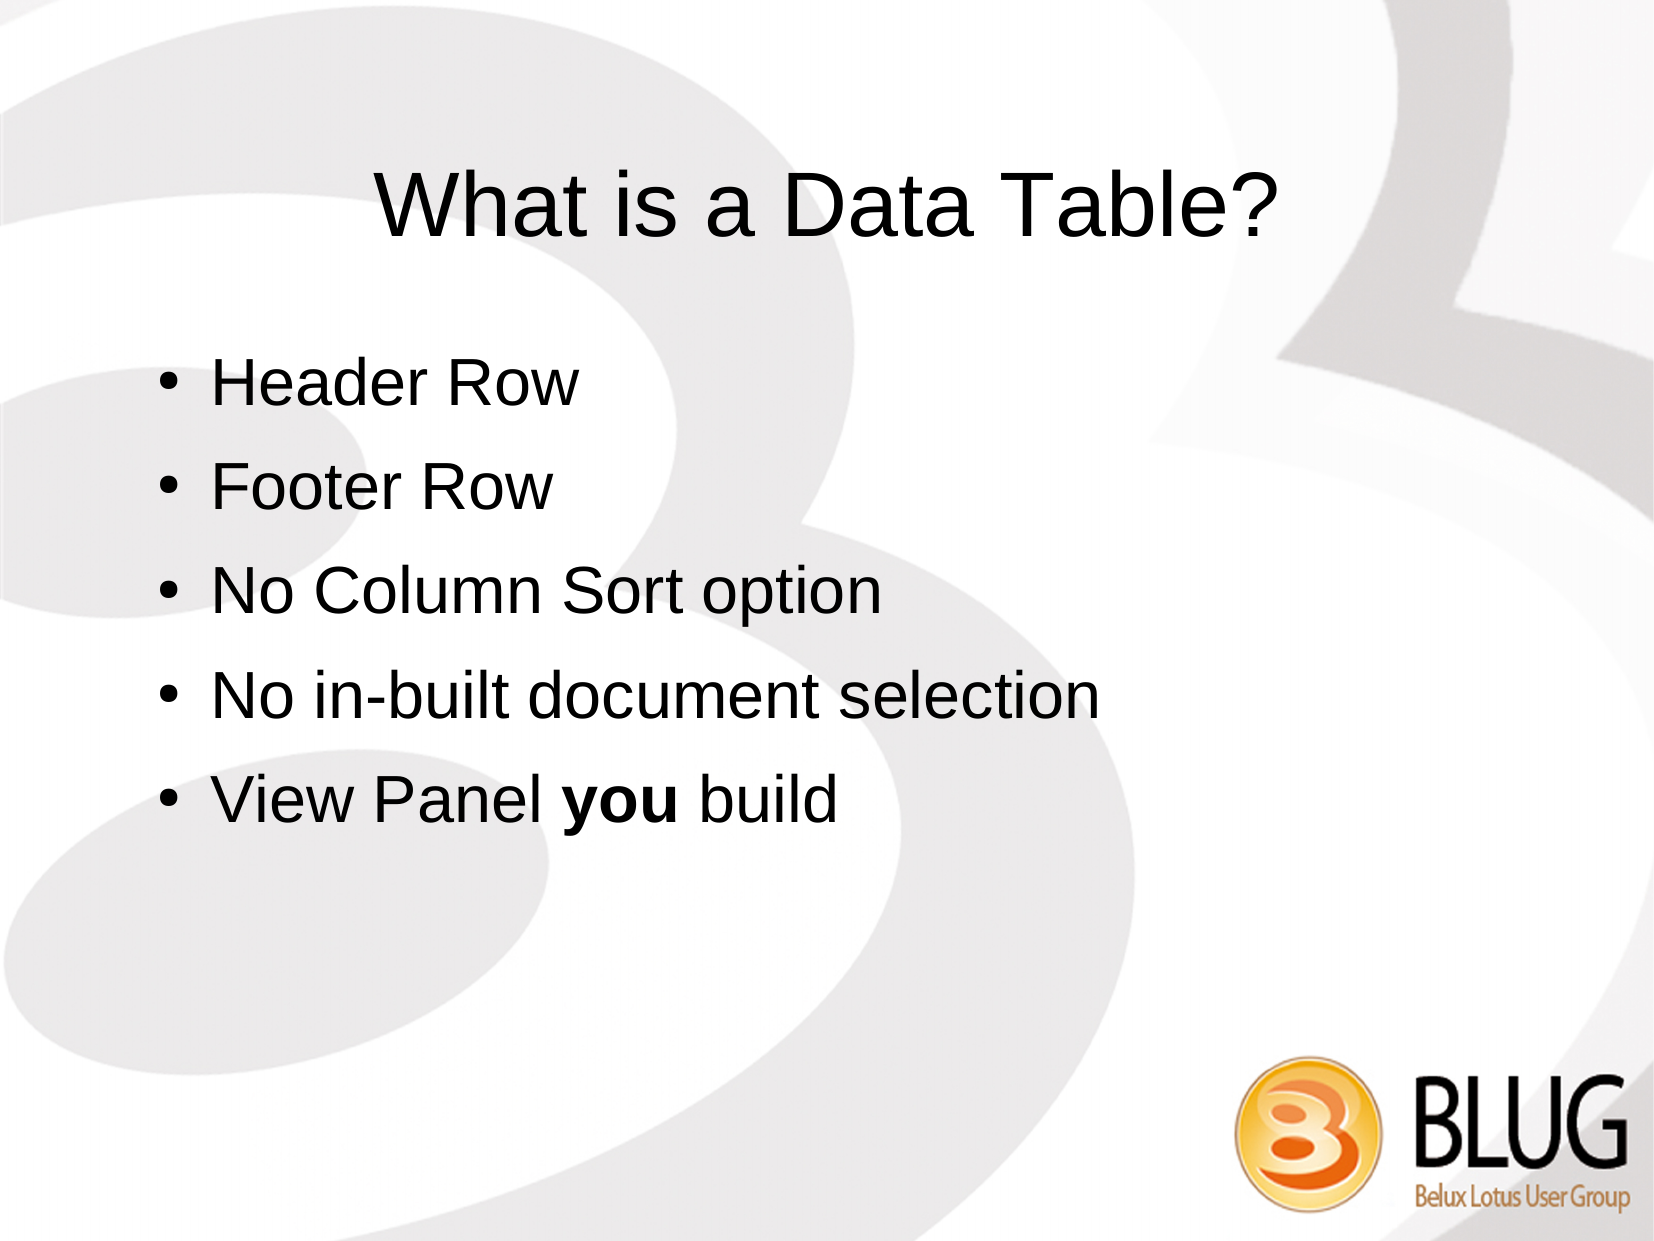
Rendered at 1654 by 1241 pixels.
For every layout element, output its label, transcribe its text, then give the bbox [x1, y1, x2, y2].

picture [0, 0, 1654, 1241]
title What is a Data Table? [121, 102, 1534, 310]
list Header Row Footer Row No Column Sort option No in-built document selection View Panel you build [121, 344, 1534, 1126]
